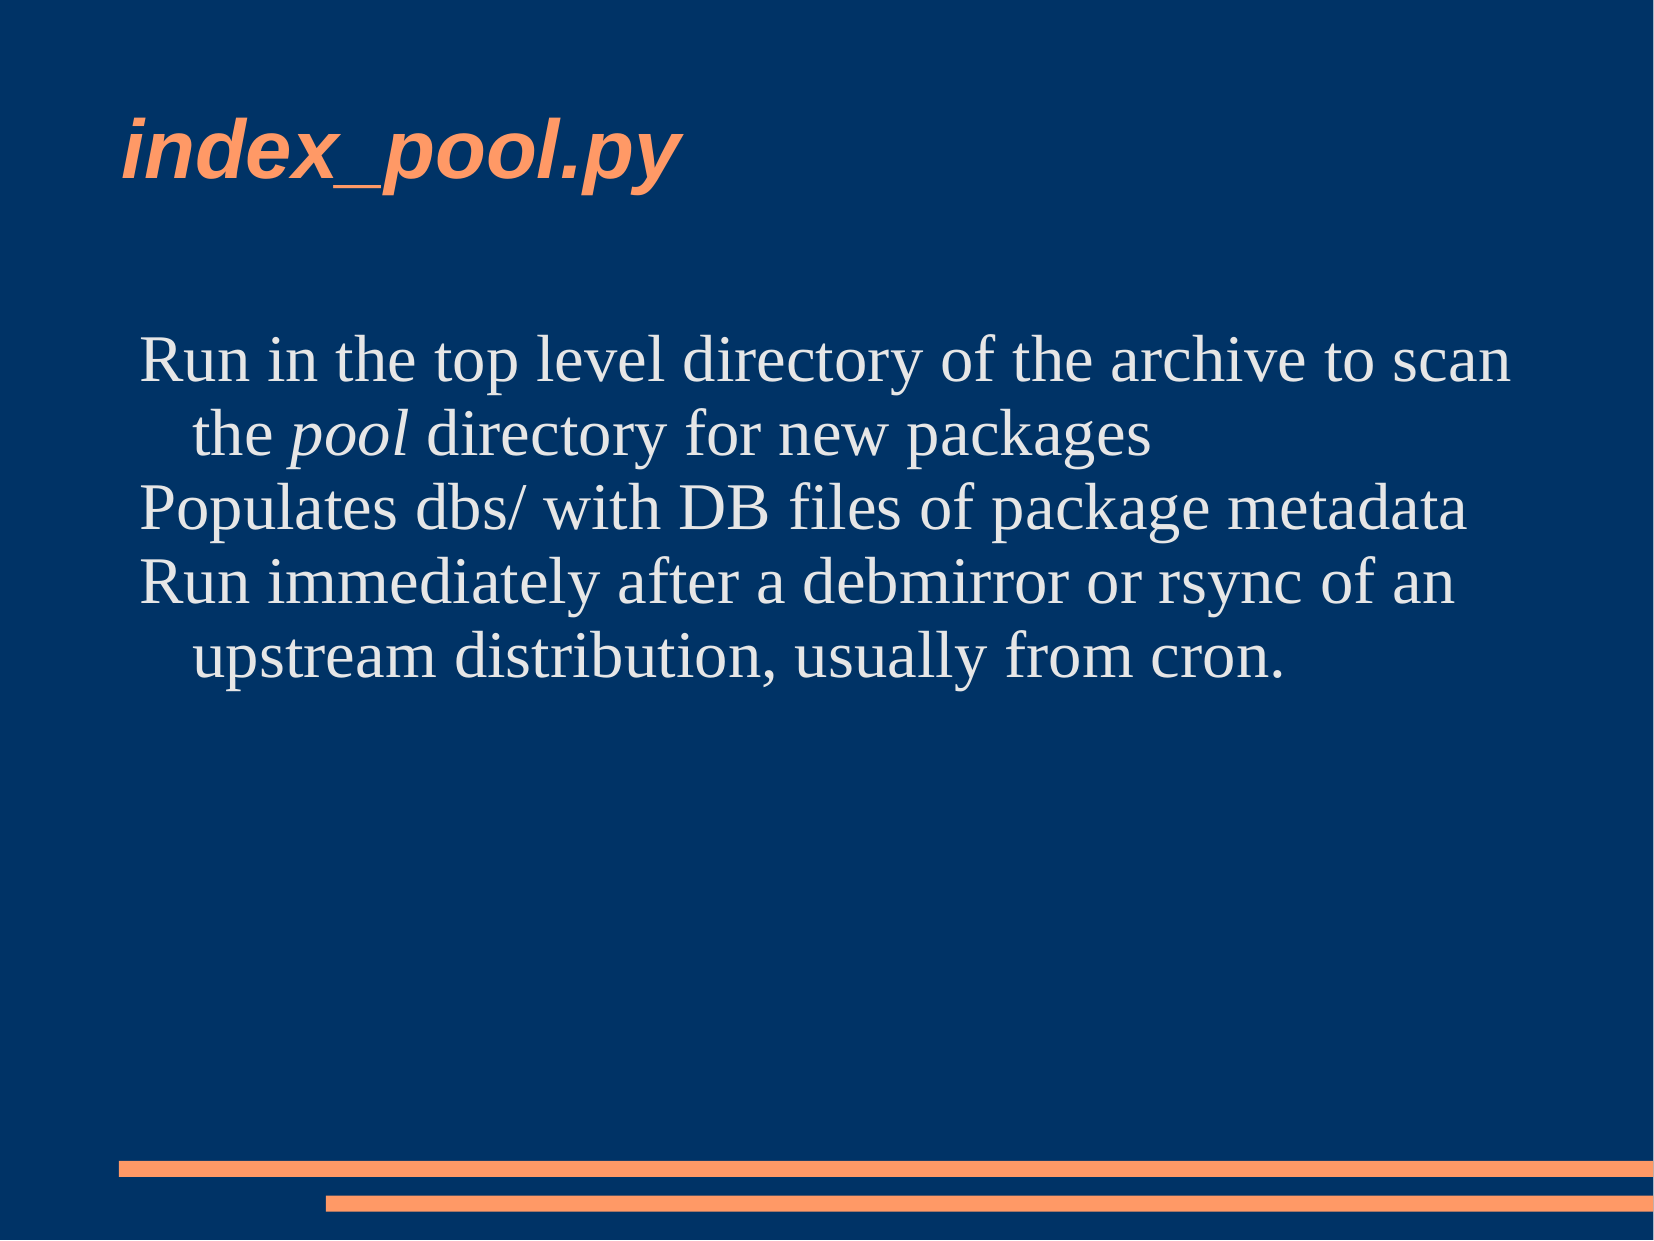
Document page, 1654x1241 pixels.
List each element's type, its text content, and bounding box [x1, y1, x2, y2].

title index_pool.py [121, 46, 1534, 254]
list Run in the top level directory of the archive to scan the pool directory for new packages Populates dbs/ with DB files of package metadata Run immediately after a debmirror or rsync of an upstream distribution, usually from cron. [121, 322, 1561, 1133]
